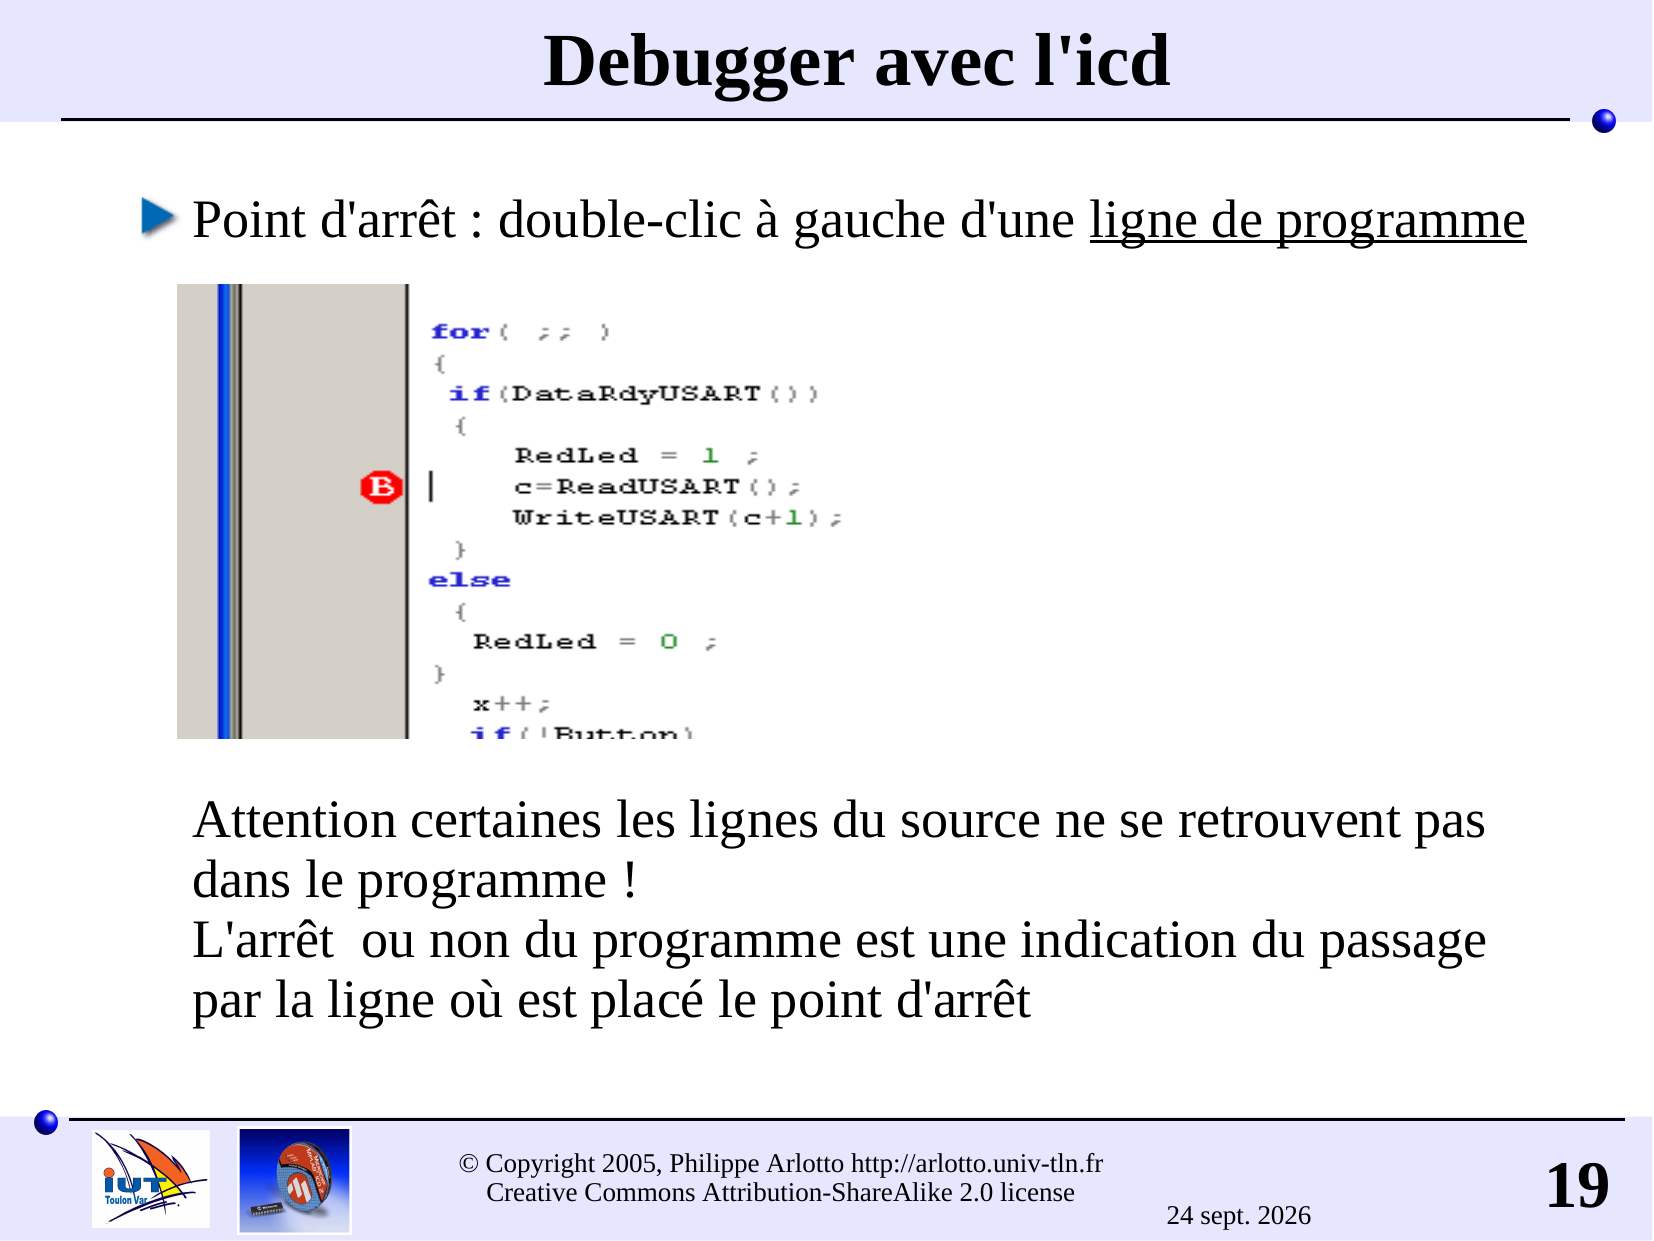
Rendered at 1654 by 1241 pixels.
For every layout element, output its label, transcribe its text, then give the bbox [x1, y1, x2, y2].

picture [177, 284, 975, 739]
title Debugger avec l'icd [95, 11, 1585, 110]
list Point d'arrêt : double-clic à gauche d'une ligne de programme Attention certaines les lignes du source ne se retrouvent pas dans le programme ! L'arrêt ou non du programme est une indication du passage par la ligne où est placé le point d'arrêt [121, 188, 1534, 1106]
picture [237, 1126, 352, 1235]
